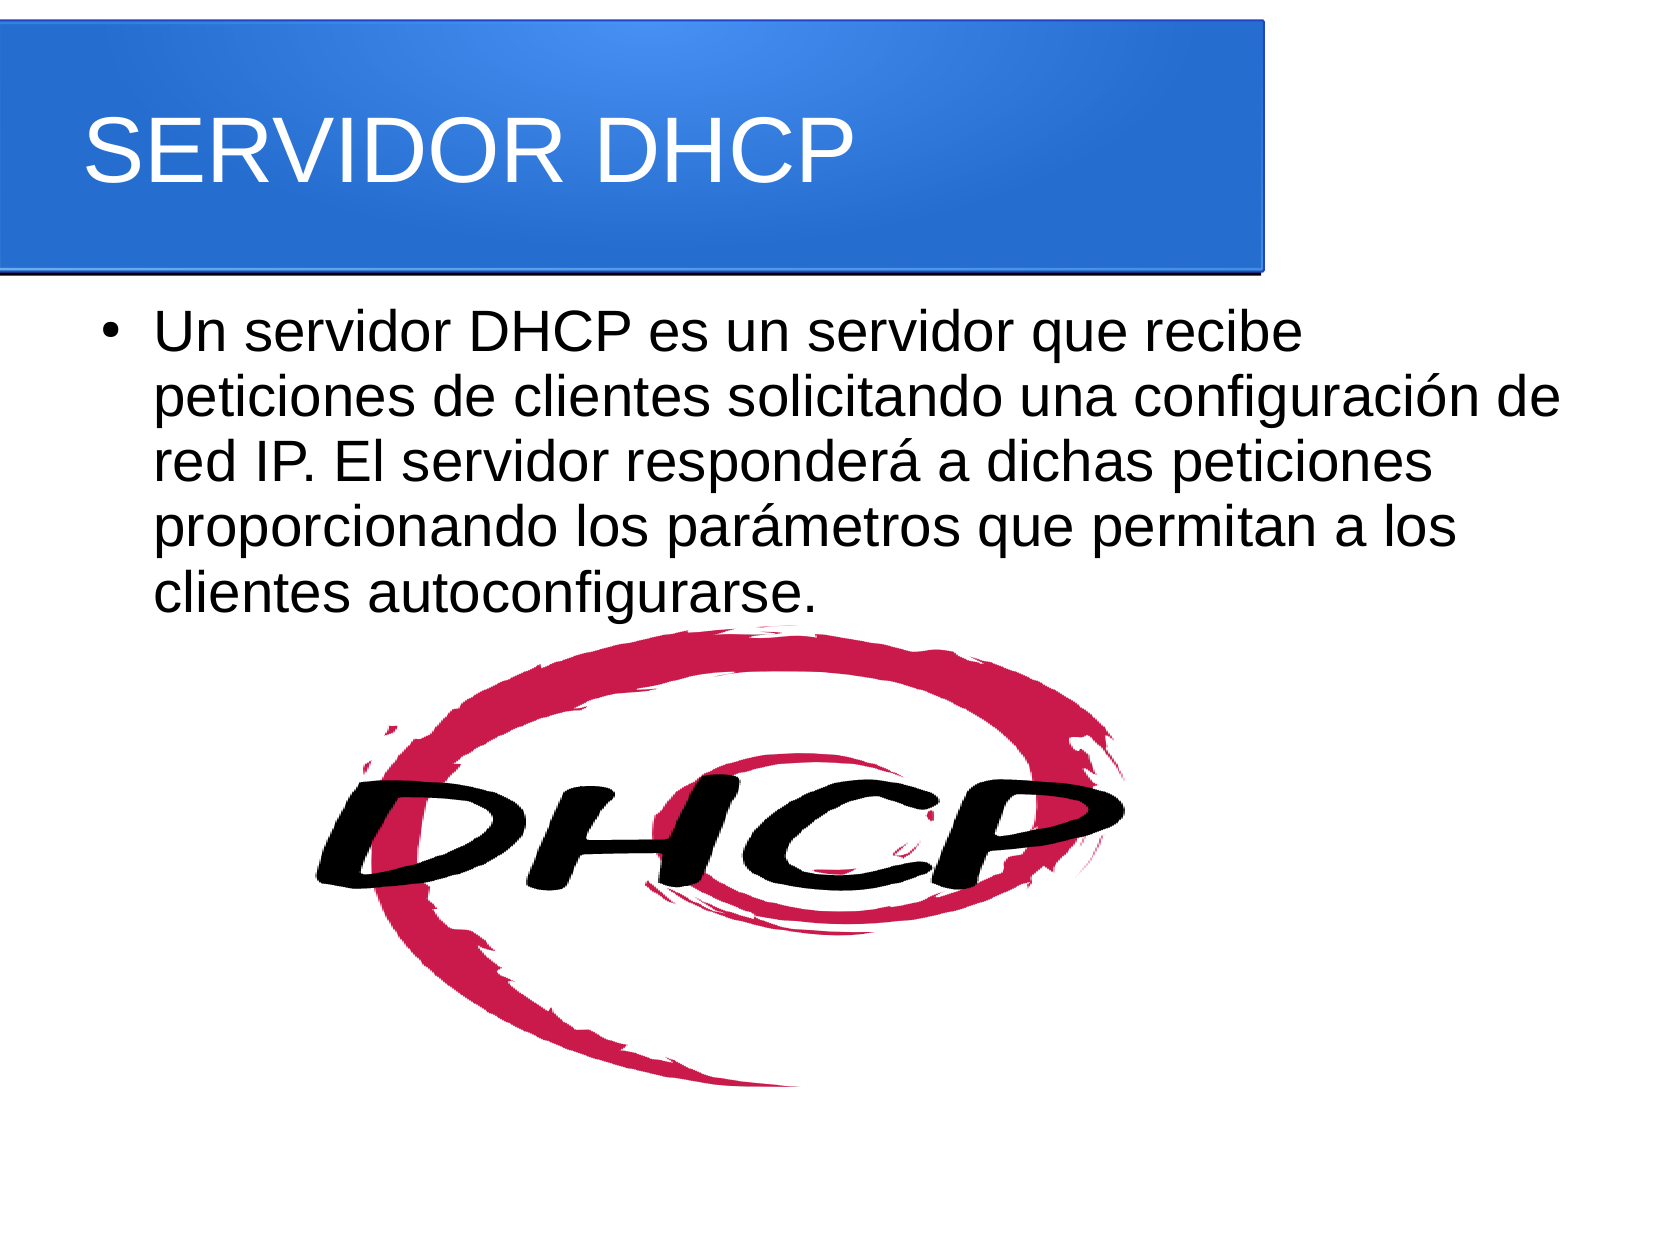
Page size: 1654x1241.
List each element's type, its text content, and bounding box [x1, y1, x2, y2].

list Un servidor DHCP es un servidor que recibe peticiones de clientes solicitando una configuración de red IP. El servidor responderá a dichas peticiones proporcionando los parámetros que permitan a los clientes autoconfigurarse. [82, 299, 1571, 1019]
title SERVIDOR DHCP [82, 47, 1235, 252]
picture [271, 625, 1220, 1087]
